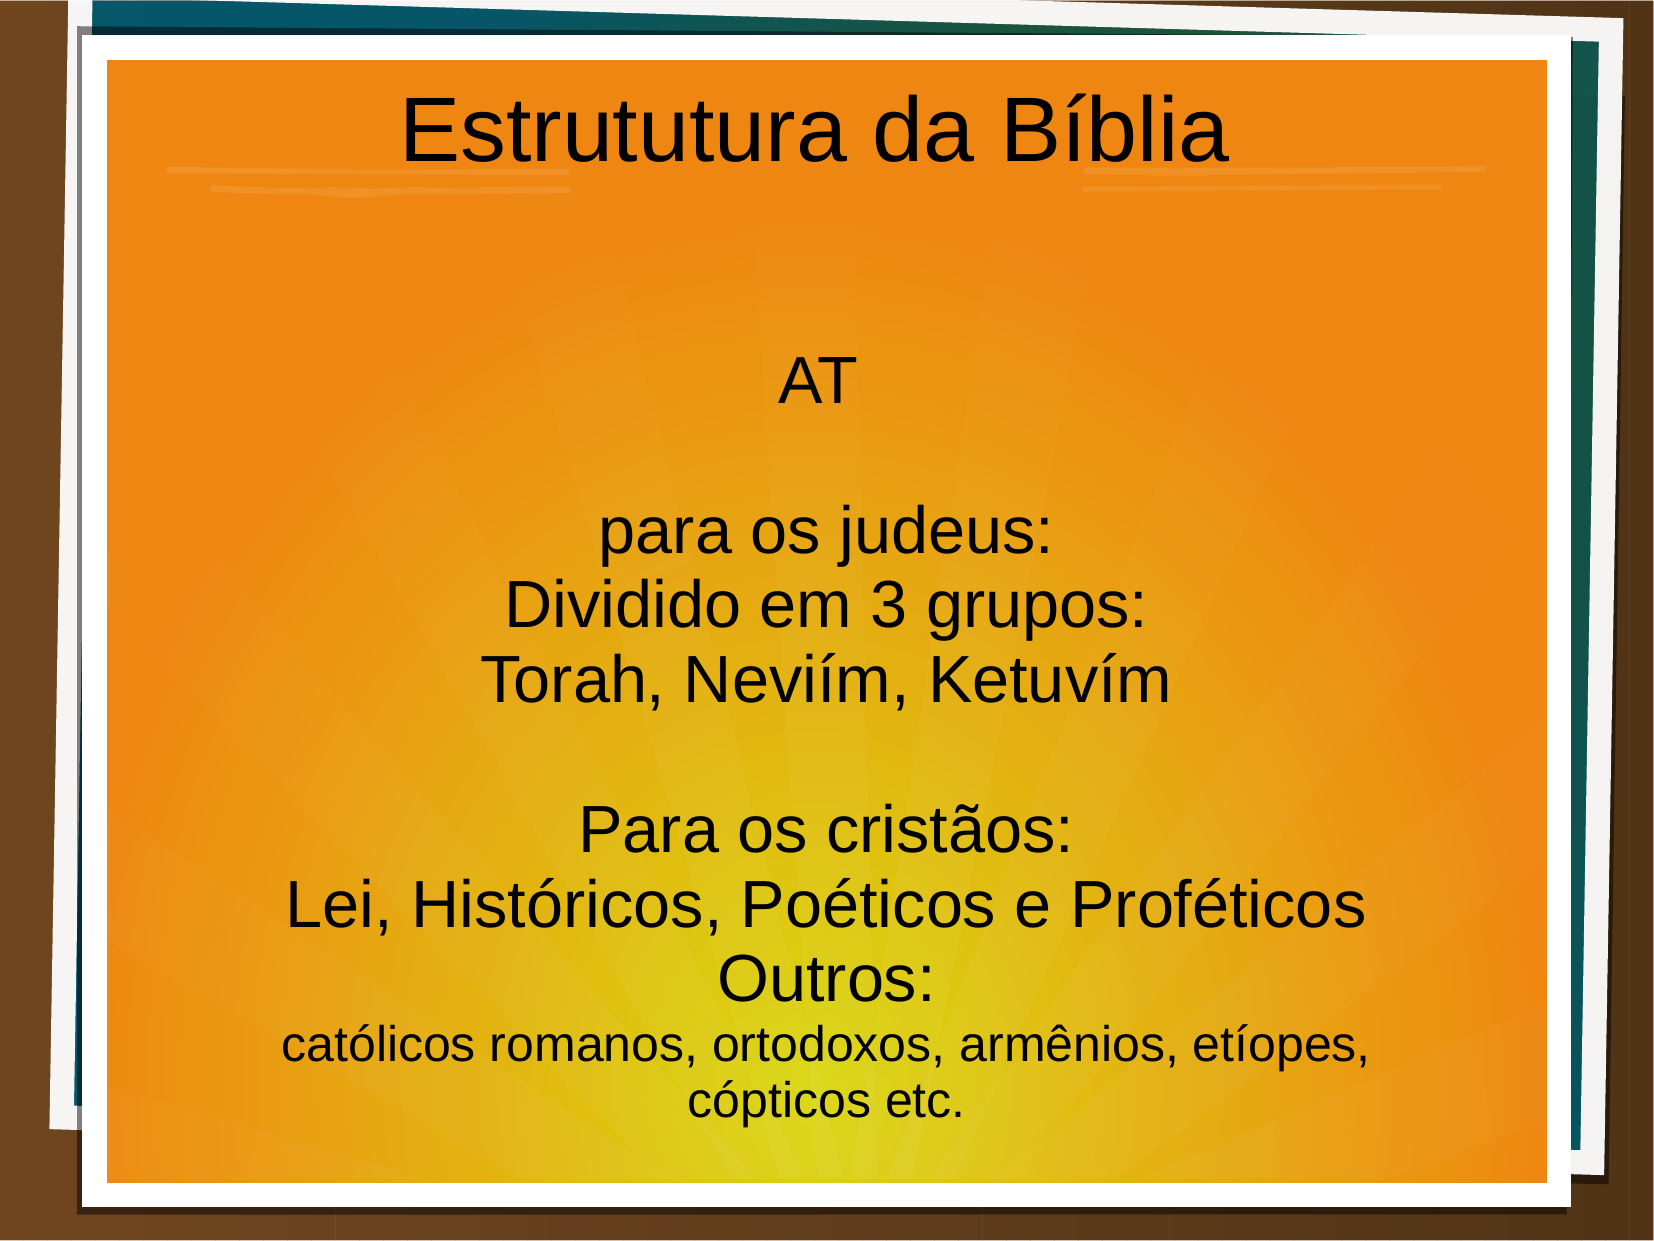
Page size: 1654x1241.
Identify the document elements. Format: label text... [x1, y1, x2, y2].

subtitle AT para os judeus: Dividido em 3 grupos: Torah, Neviím, Ketuvím Para os cristãos: Lei, Históricos, Poéticos e Proféticos Outros: católicos romanos, ortodoxos, armênios, etíopes, cópticos etc. [162, 212, 1492, 1241]
title Estrututura da Bíblia [295, 76, 1335, 184]
